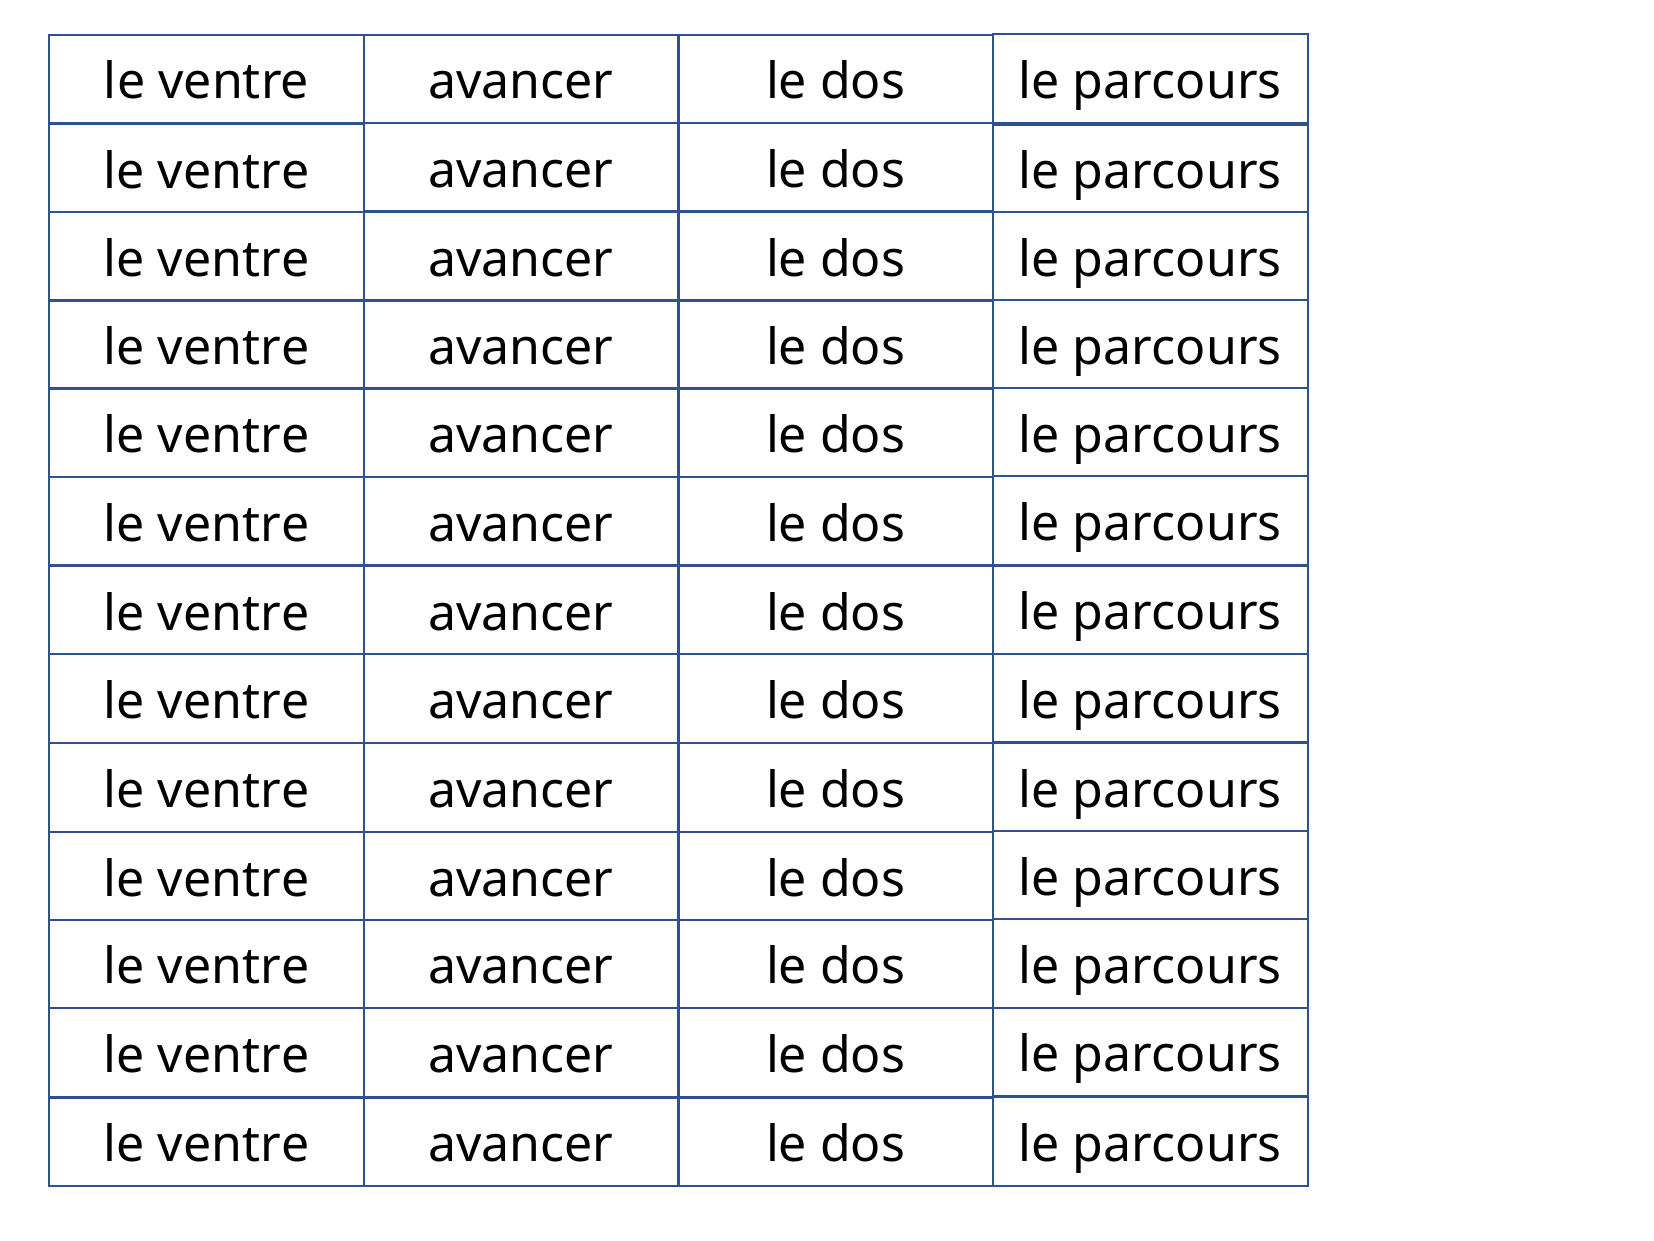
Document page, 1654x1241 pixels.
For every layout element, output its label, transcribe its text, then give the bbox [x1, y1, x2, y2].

text_box avancer [364, 832, 678, 920]
text_box le dos [678, 301, 993, 389]
text_box le dos [678, 212, 993, 301]
text_box le parcours [993, 388, 1308, 476]
text_box le parcours [993, 1008, 1308, 1096]
text_box le ventre [49, 566, 364, 654]
text_box le parcours [993, 831, 1308, 919]
text_box le parcours [993, 212, 1308, 300]
text_box le ventre [49, 920, 364, 1008]
text_box avancer [364, 743, 678, 832]
text_box le dos [678, 743, 993, 832]
text_box le dos [678, 123, 993, 211]
text_box le ventre [49, 389, 364, 477]
text_box le ventre [49, 1098, 364, 1186]
text_box avancer [364, 123, 678, 211]
text_box le dos [678, 1008, 993, 1097]
text_box le dos [678, 566, 993, 654]
text_box le parcours [993, 654, 1308, 742]
text_box le dos [678, 654, 993, 743]
text_box le ventre [49, 124, 364, 212]
text_box le parcours [993, 34, 1308, 123]
text_box le ventre [49, 832, 364, 920]
text_box le ventre [49, 212, 364, 301]
text_box le parcours [993, 566, 1308, 654]
text_box avancer [364, 35, 678, 123]
text_box le dos [678, 1098, 993, 1186]
text_box le ventre [49, 301, 364, 389]
text_box le dos [678, 920, 993, 1008]
text_box le parcours [993, 743, 1308, 831]
text_box avancer [364, 389, 678, 477]
text_box le parcours [993, 476, 1308, 565]
text_box le ventre [49, 35, 364, 123]
text_box le parcours [993, 125, 1308, 212]
text_box avancer [364, 1008, 678, 1097]
text_box le dos [678, 389, 993, 477]
text_box le ventre [49, 654, 364, 743]
text_box le parcours [993, 919, 1308, 1008]
text_box avancer [364, 477, 678, 565]
text_box le ventre [49, 743, 364, 832]
text_box le dos [678, 832, 993, 920]
text_box avancer [364, 301, 678, 389]
text_box le ventre [49, 477, 364, 565]
text_box le ventre [49, 1008, 364, 1097]
text_box avancer [364, 212, 678, 301]
text_box le parcours [993, 300, 1308, 388]
text_box avancer [364, 920, 678, 1008]
text_box le dos [678, 35, 993, 123]
text_box le parcours [993, 1097, 1308, 1186]
text_box avancer [364, 1098, 678, 1186]
text_box avancer [364, 654, 678, 743]
text_box avancer [364, 566, 678, 654]
text_box le dos [678, 477, 993, 565]
